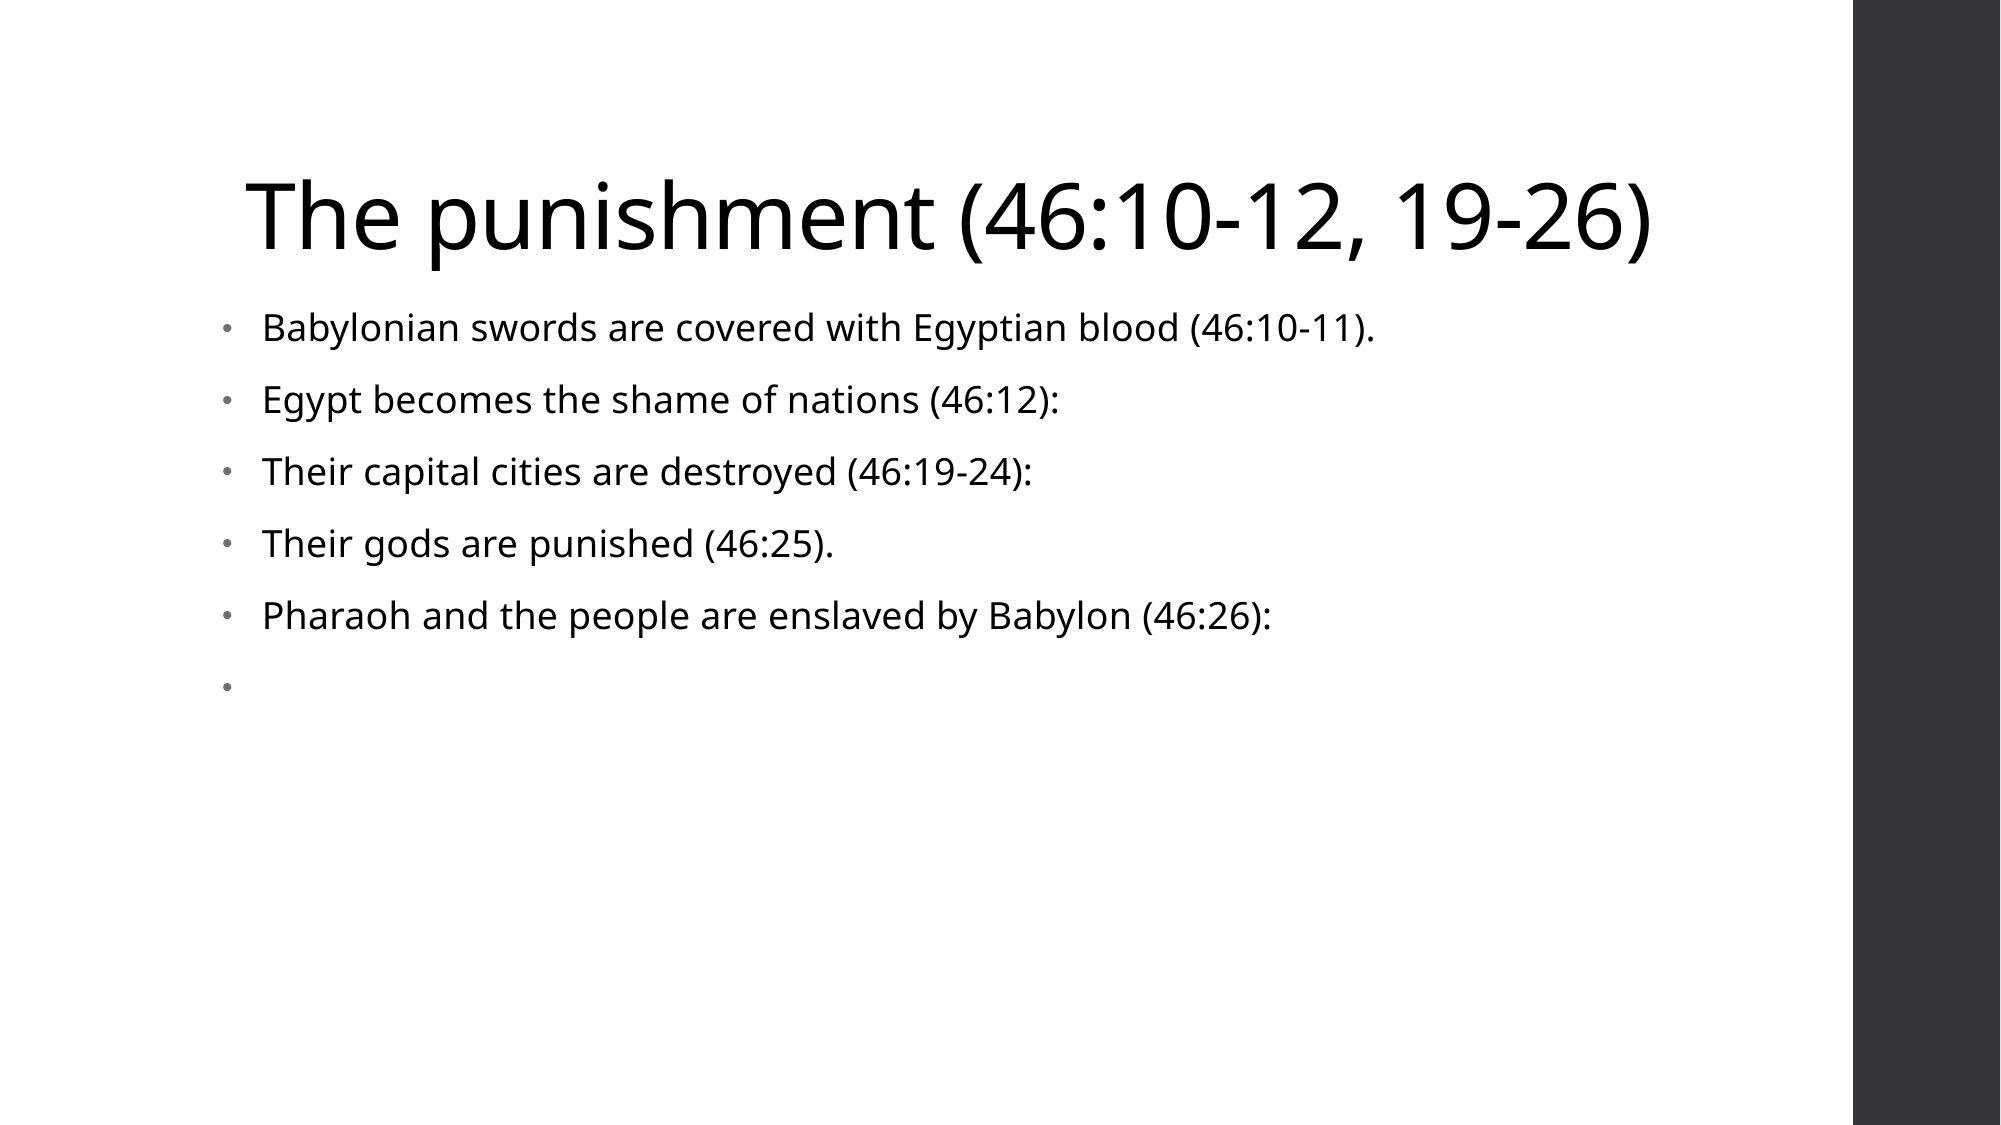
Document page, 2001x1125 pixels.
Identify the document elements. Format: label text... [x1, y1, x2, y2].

title The punishment (46:10-12, 19-26) [206, 60, 1797, 278]
list Babylonian swords are covered with Egyptian blood (46:10-11). Egypt becomes the shame of nations (46:12): Their capital cities are destroyed (46:19-24): Their gods are punished (46:25). Pharaoh and the people are enslaved by Babylon (46:26): [206, 299, 1617, 1014]
